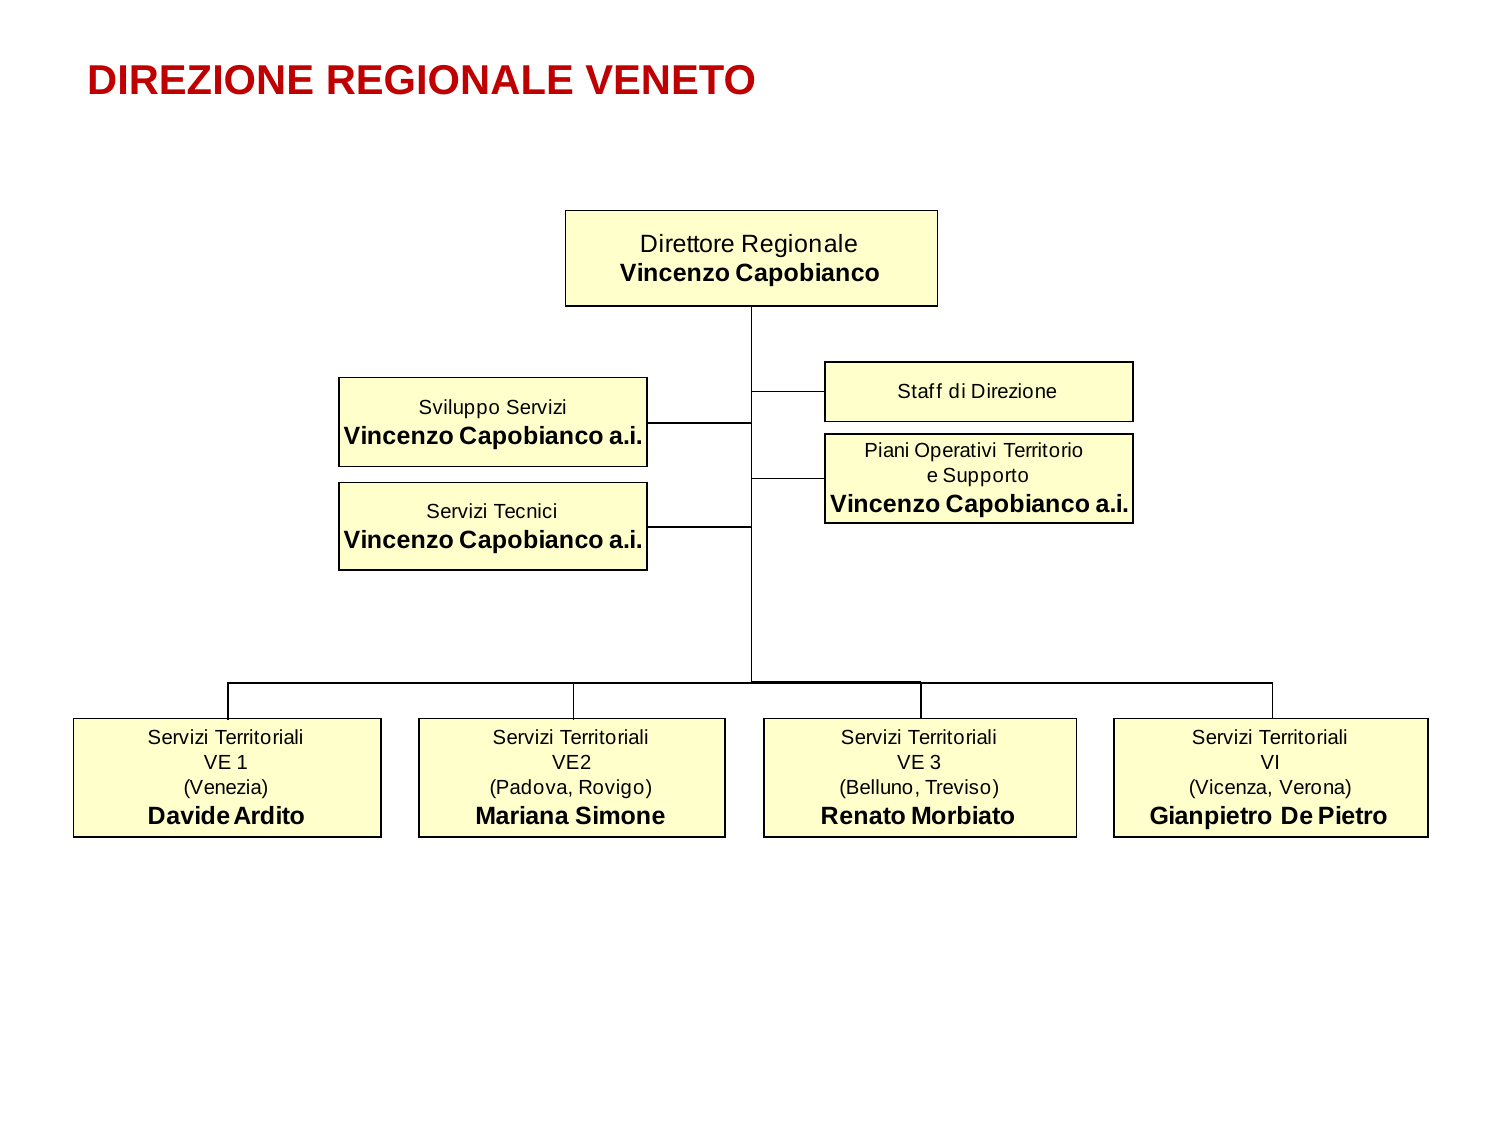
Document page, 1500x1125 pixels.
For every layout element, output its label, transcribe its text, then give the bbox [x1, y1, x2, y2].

title DIREZIONE REGIONALE VENETO [72, 45, 1462, 128]
picture [71, 208, 1429, 838]
